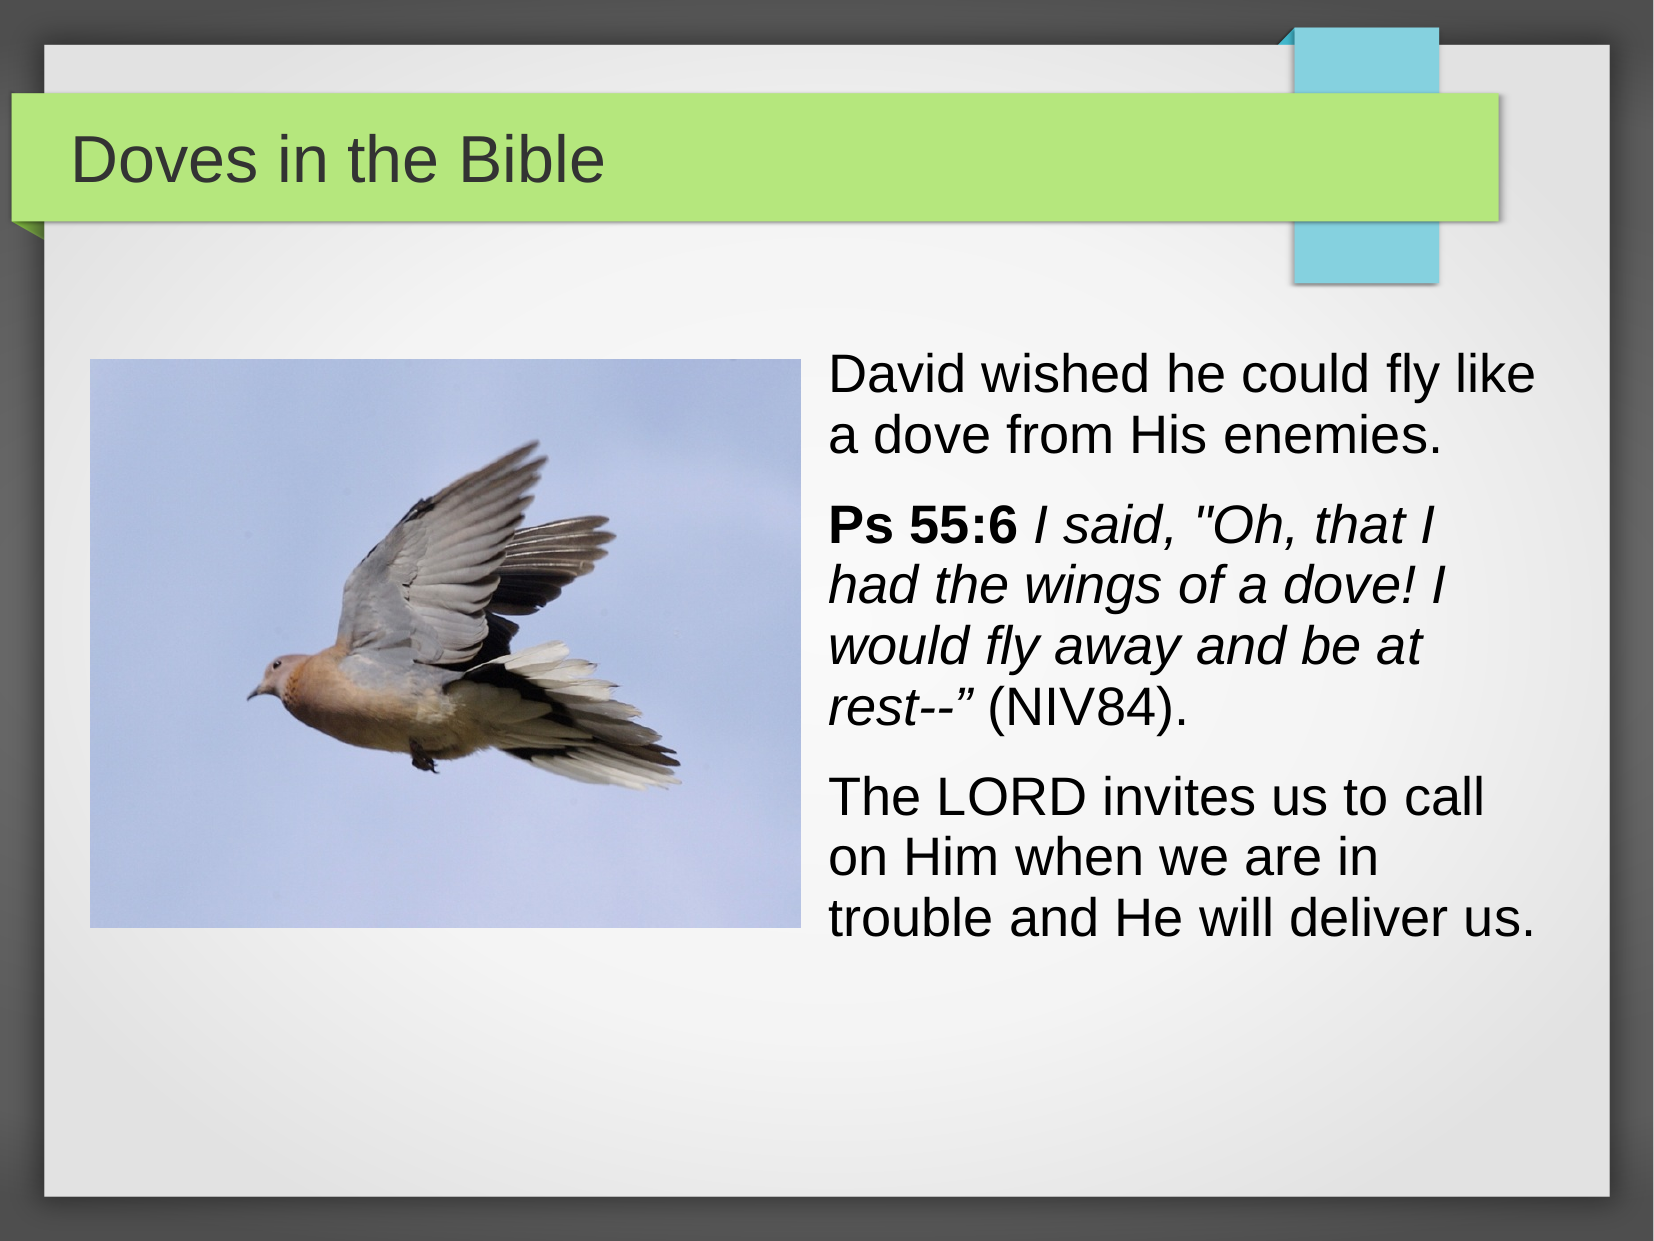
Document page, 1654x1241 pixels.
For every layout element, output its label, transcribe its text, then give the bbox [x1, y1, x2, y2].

title Doves in the Bible [70, 106, 1229, 213]
list David wished he could fly like a dove from His enemies. Ps 55:6 I said, "Oh, that I had the wings of a dove! I would fly away and be at rest--” (NIV84). The LORD invites us to call on Him when we are in trouble and He will deliver us. [828, 343, 1539, 1063]
picture [0, 0, 1654, 1241]
